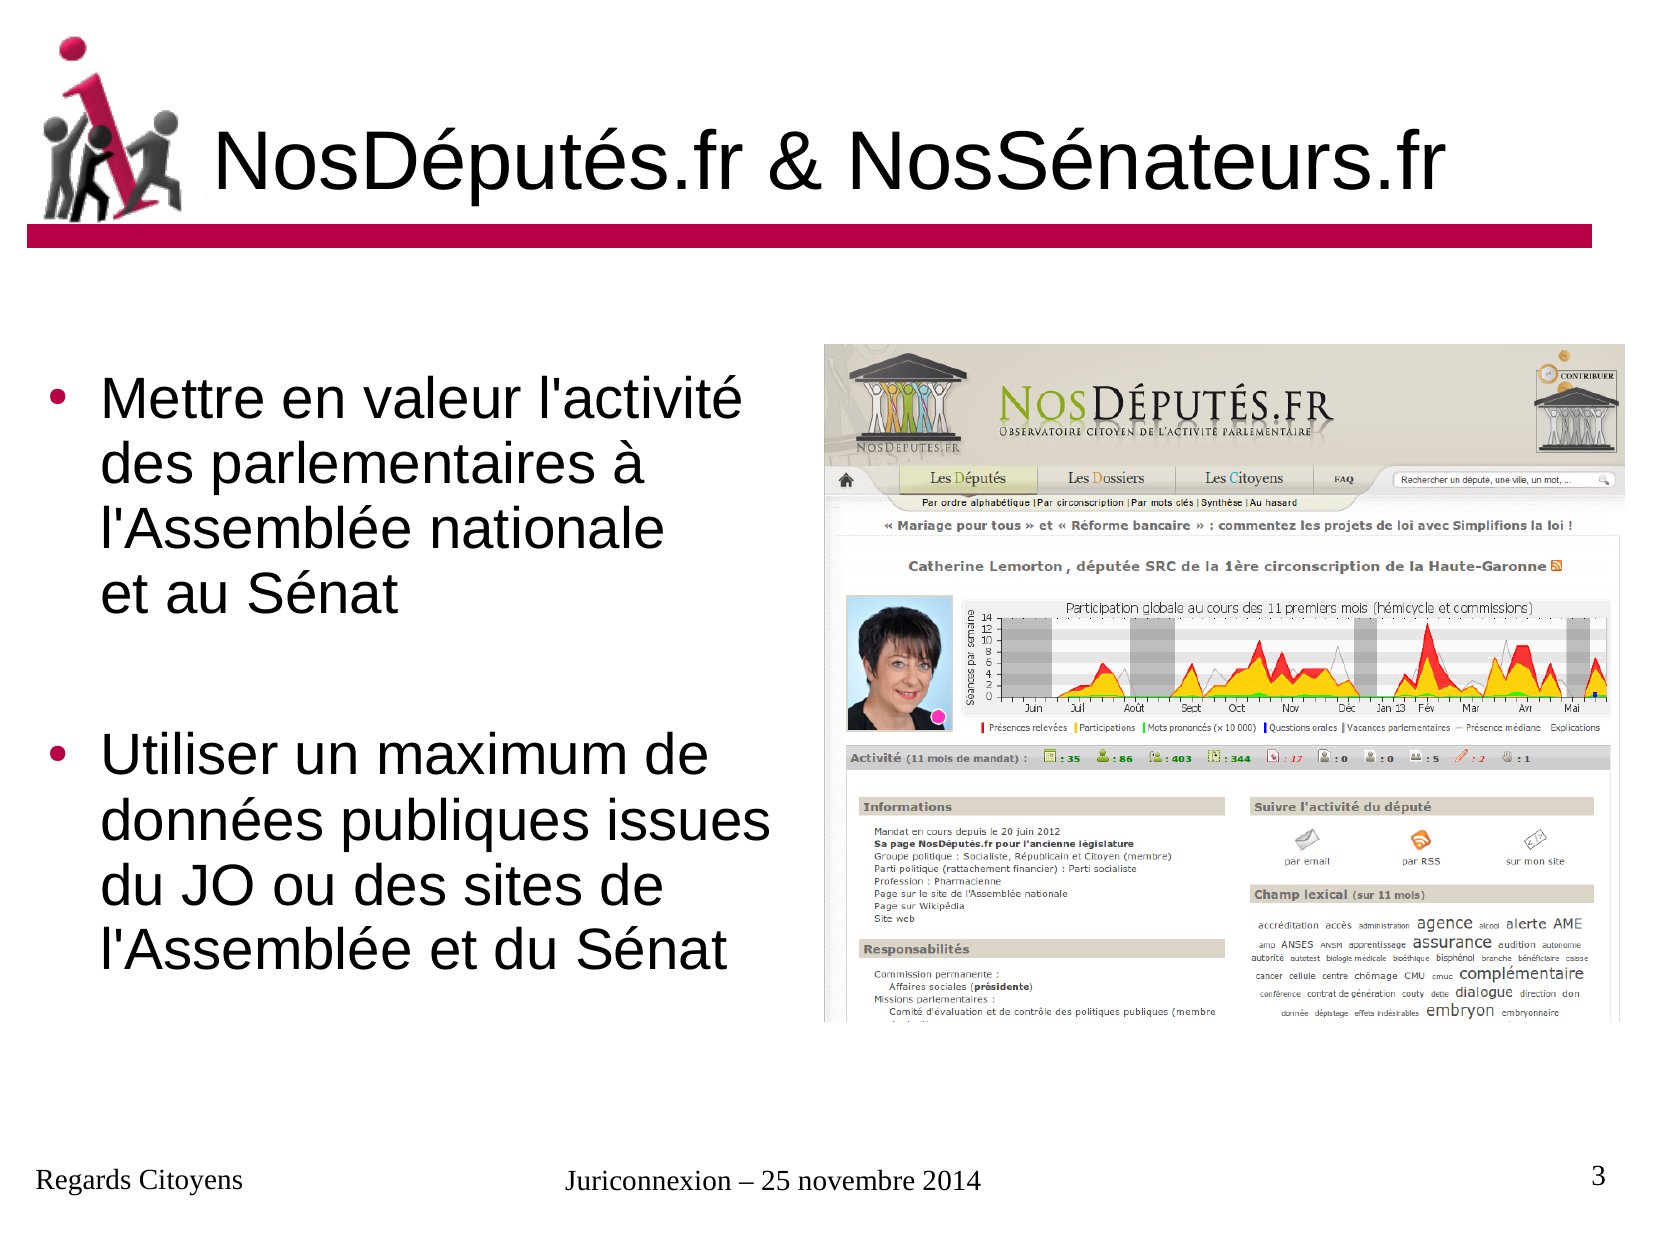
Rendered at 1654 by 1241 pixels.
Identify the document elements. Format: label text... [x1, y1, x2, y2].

list Mettre en valeur l'activité des parlementaires à l'Assemblée nationale et au Sénat Utiliser un maximum de données publiques issues du JO ou des sites de l'Assemblée et du Sénat [29, 366, 827, 1185]
title NosDéputés.fr & NosSénateurs.fr [212, 64, 1625, 258]
picture [27, 31, 208, 224]
picture [824, 344, 1625, 1022]
